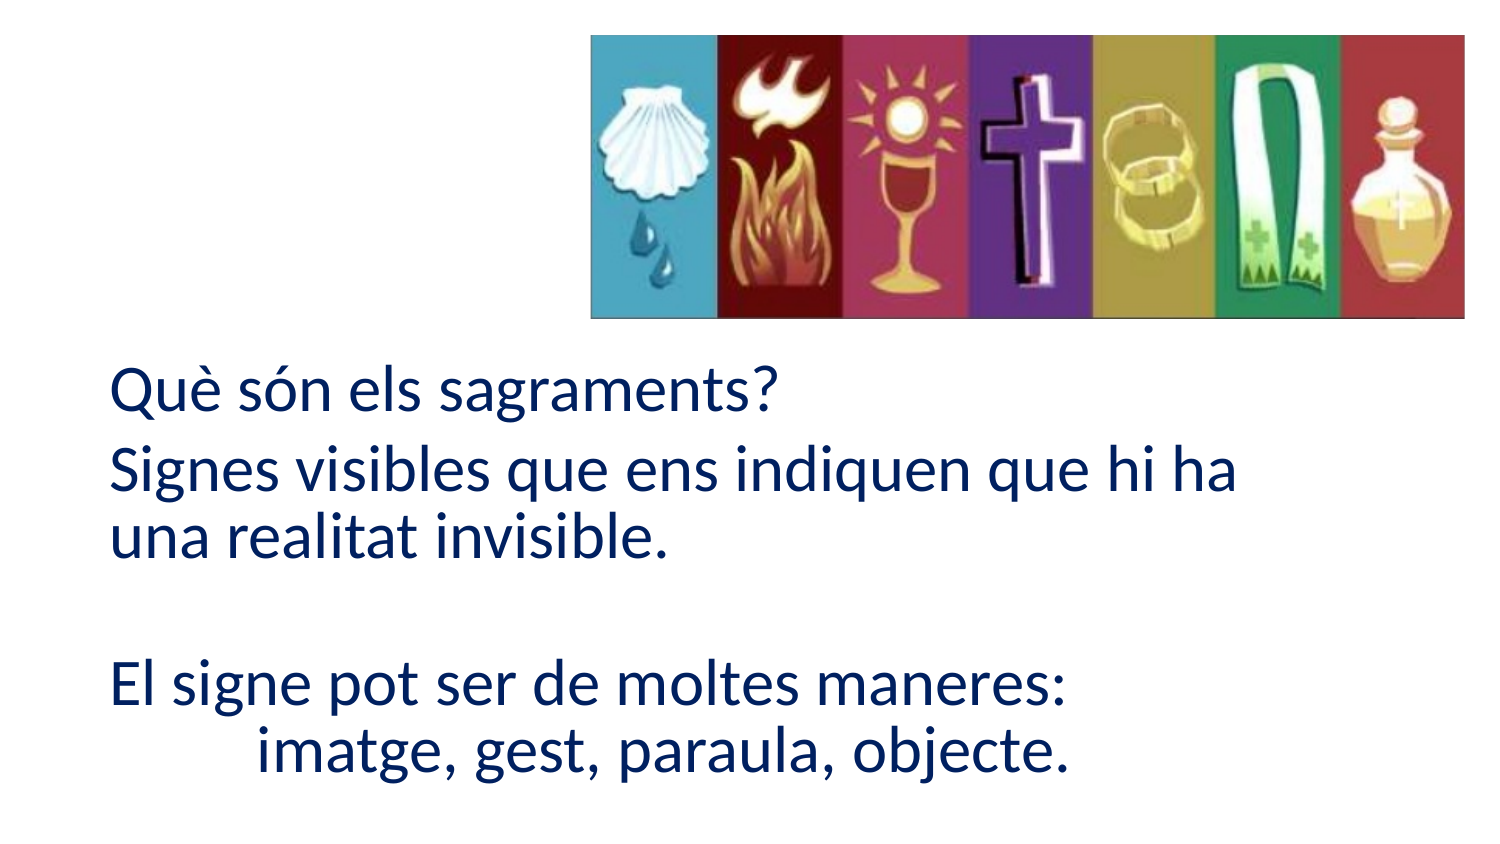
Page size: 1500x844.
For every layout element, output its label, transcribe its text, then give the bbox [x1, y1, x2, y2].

text_box Què són els sagraments? Signes visibles que ens indiquen que hi ha una realitat invisible. El signe pot ser de moltes maneres: imatge, gest, paraula, objecte. [94, 354, 1371, 844]
picture [590, 35, 1465, 319]
